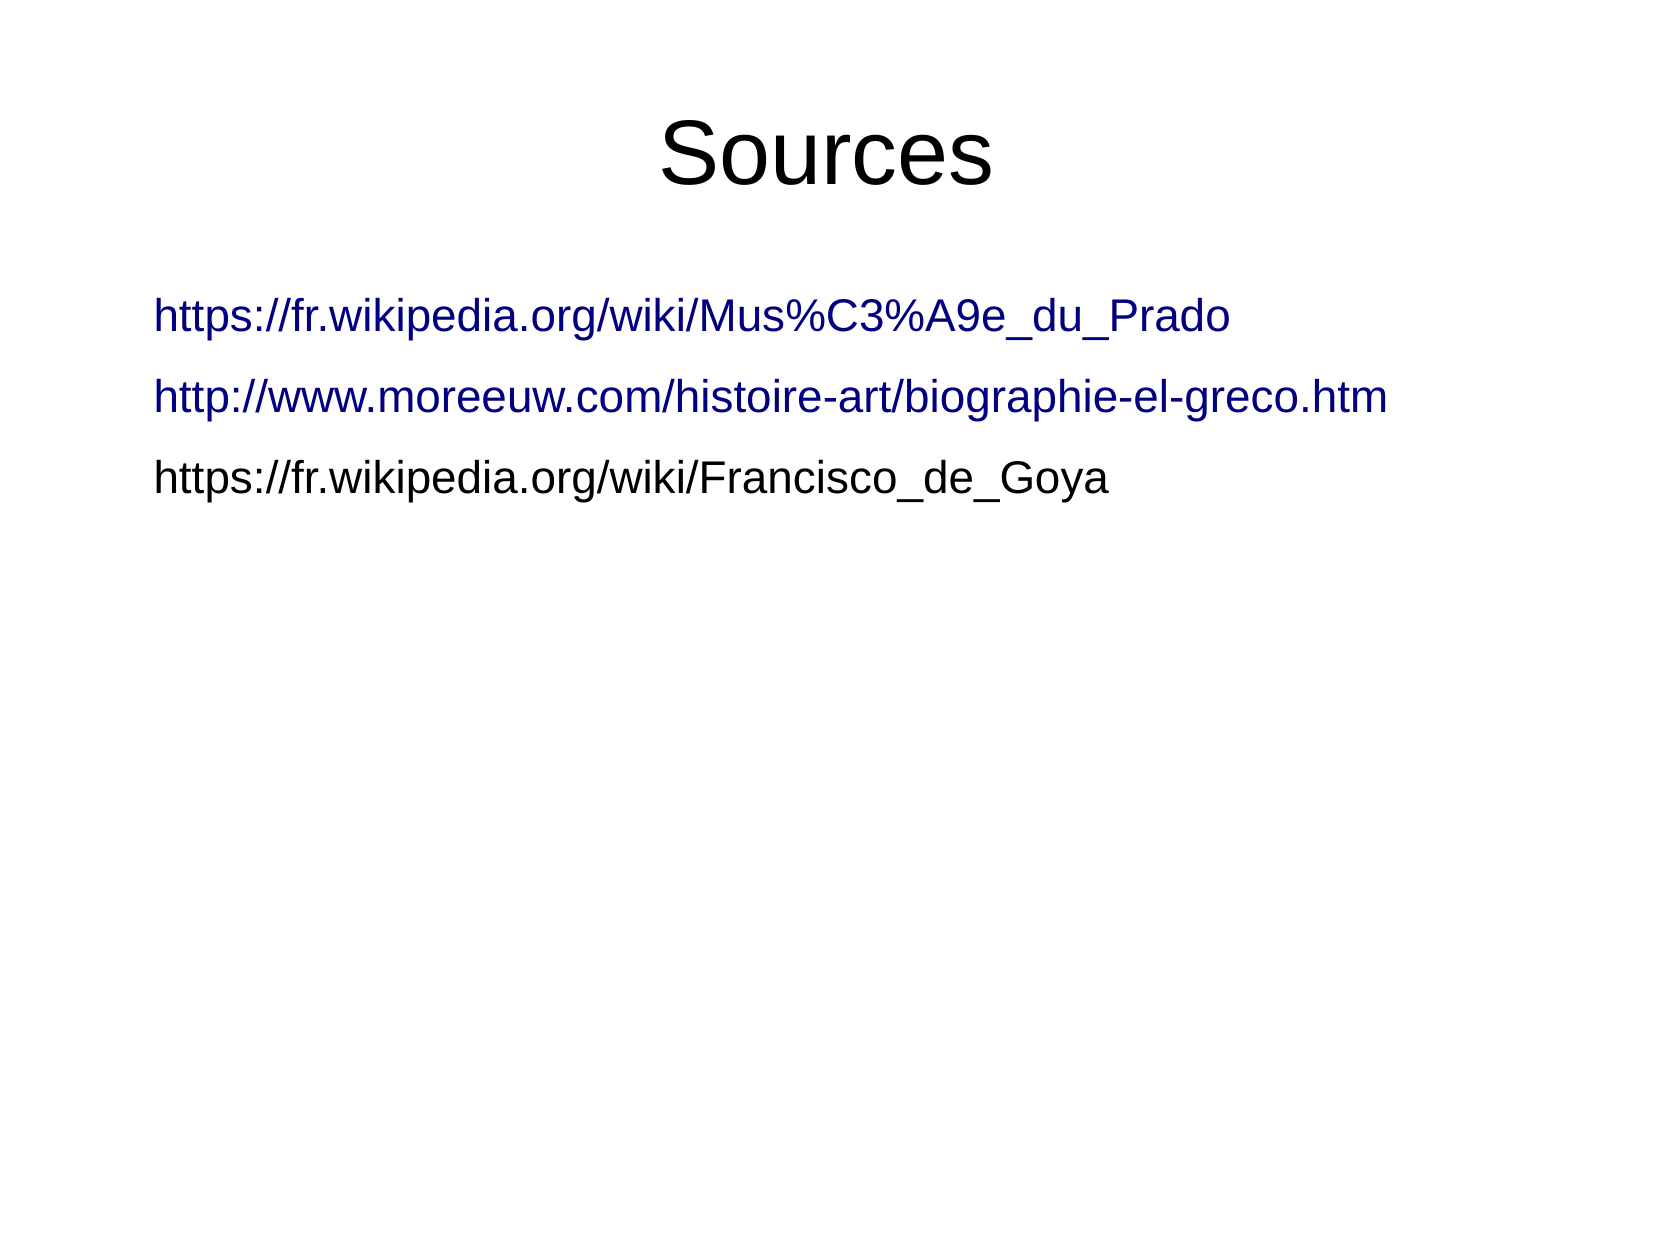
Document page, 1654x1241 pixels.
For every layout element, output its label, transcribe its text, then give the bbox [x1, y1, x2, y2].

title Sources [82, 49, 1571, 257]
list https://fr.wikipedia.org/wiki/Mus%C3%A9e_du_Prado http://www.moreeuw.com/histoire-art/biographie-el-greco.htm https://fr.wikipedia.org/wiki/Francisco_de_Goya [82, 290, 1571, 1010]
